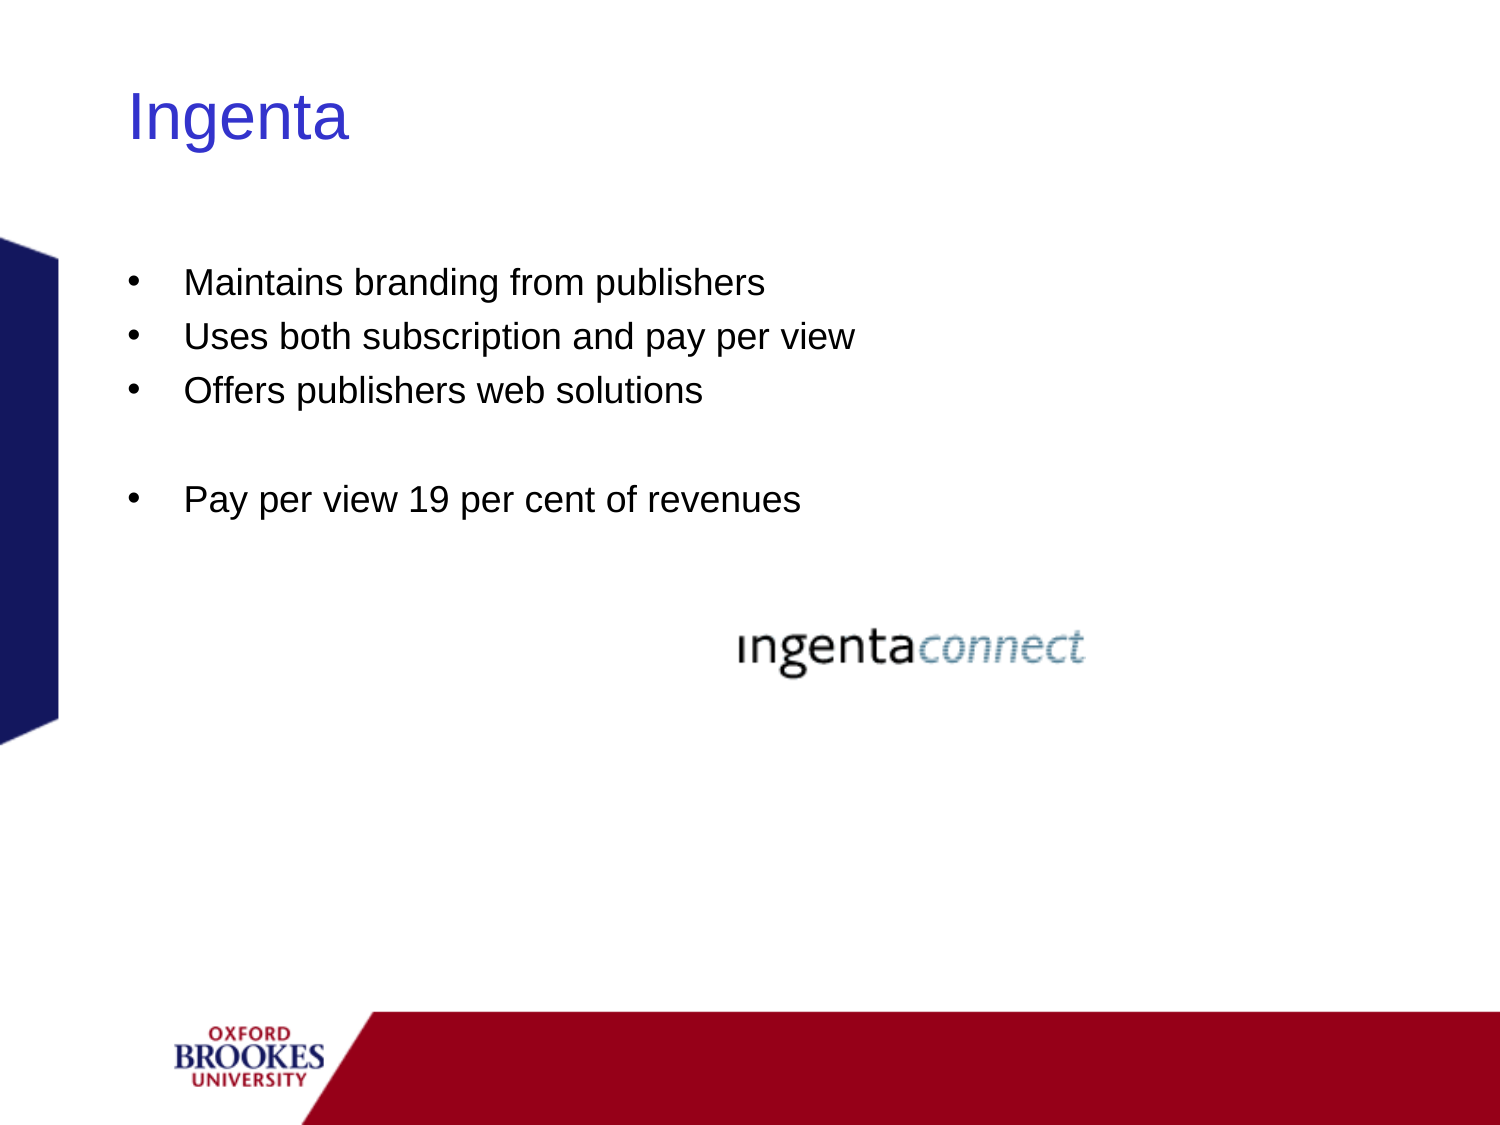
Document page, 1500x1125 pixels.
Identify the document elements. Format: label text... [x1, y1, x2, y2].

list Maintains branding from publishers Uses both subscription and pay per view Offers publishers web solutions Pay per view 19 per cent of revenues [112, 249, 1388, 1001]
title Ingenta [112, 56, 1388, 170]
picture [0, 0, 1500, 1125]
